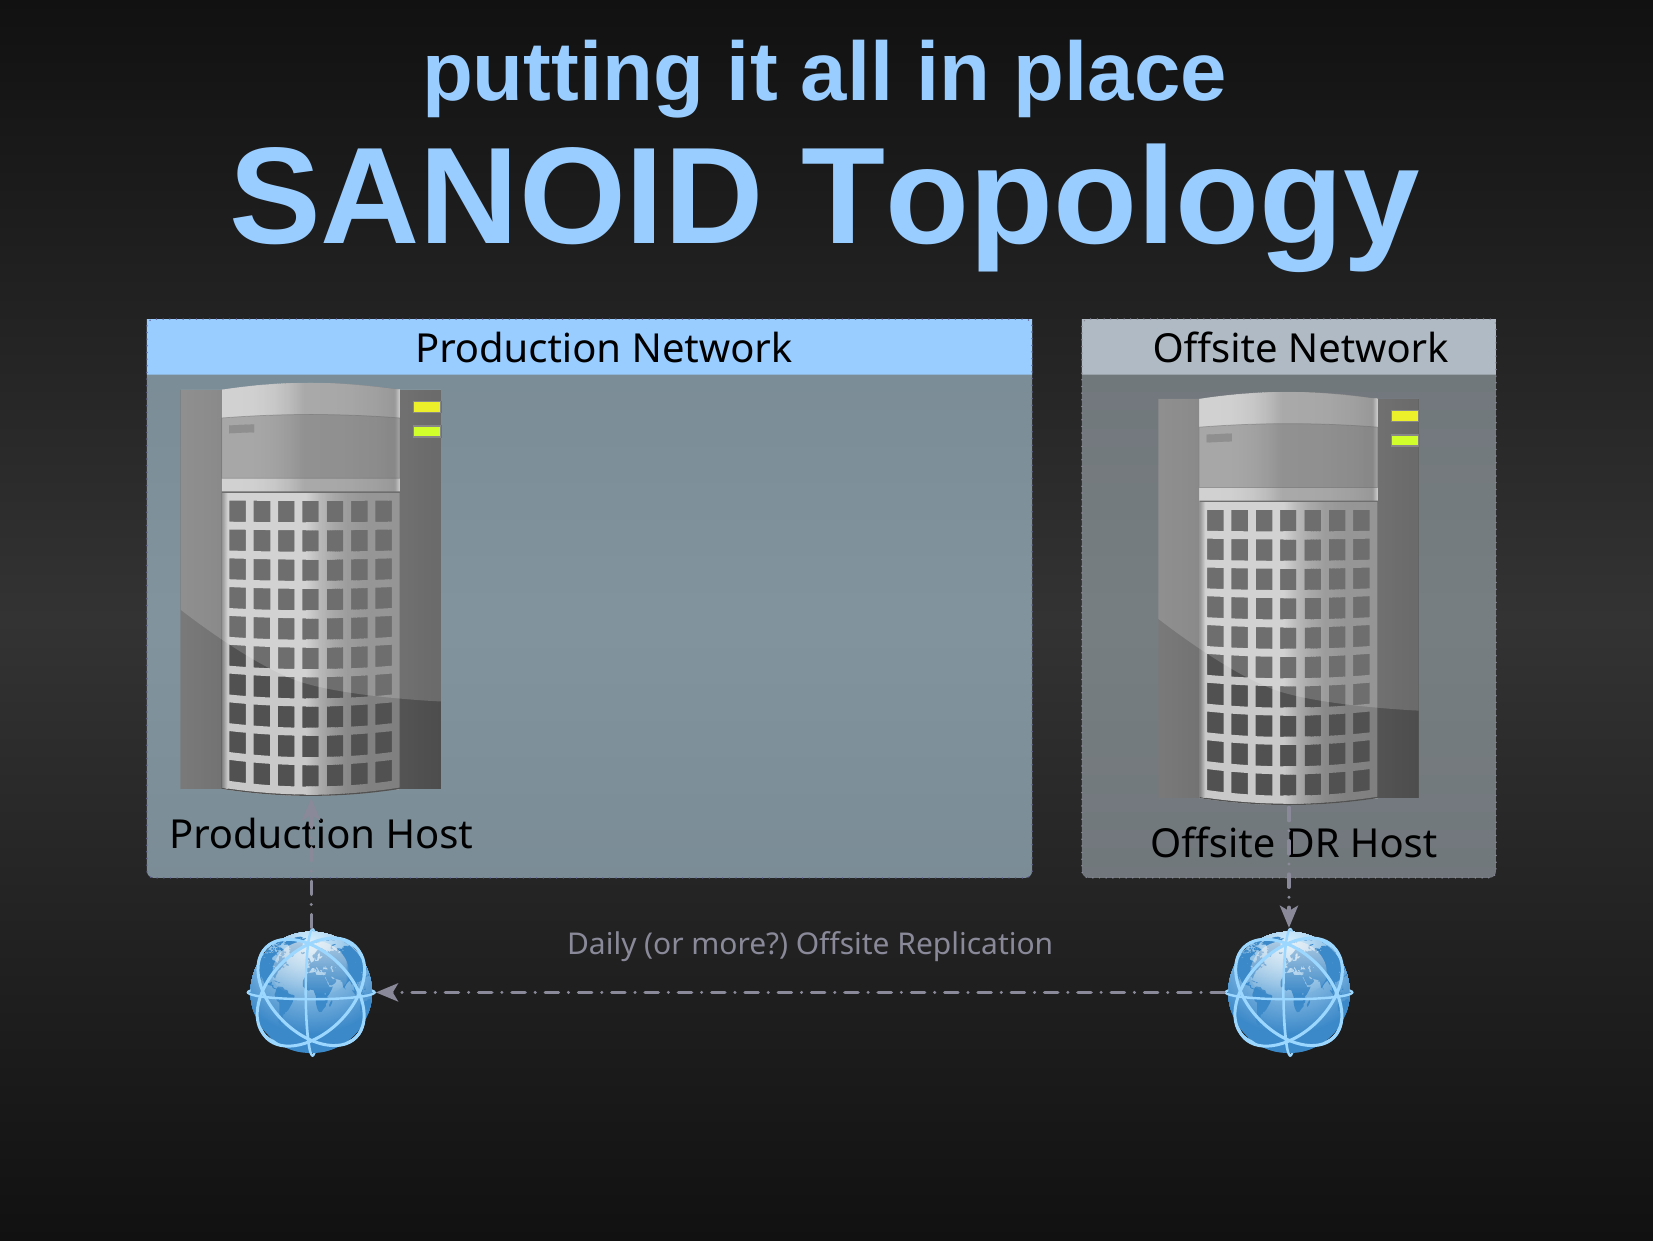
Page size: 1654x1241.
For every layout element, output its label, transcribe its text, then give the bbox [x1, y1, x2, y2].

picture [120, 293, 1523, 1097]
title putting it all in place SANOID Topology [0, 0, 1651, 298]
